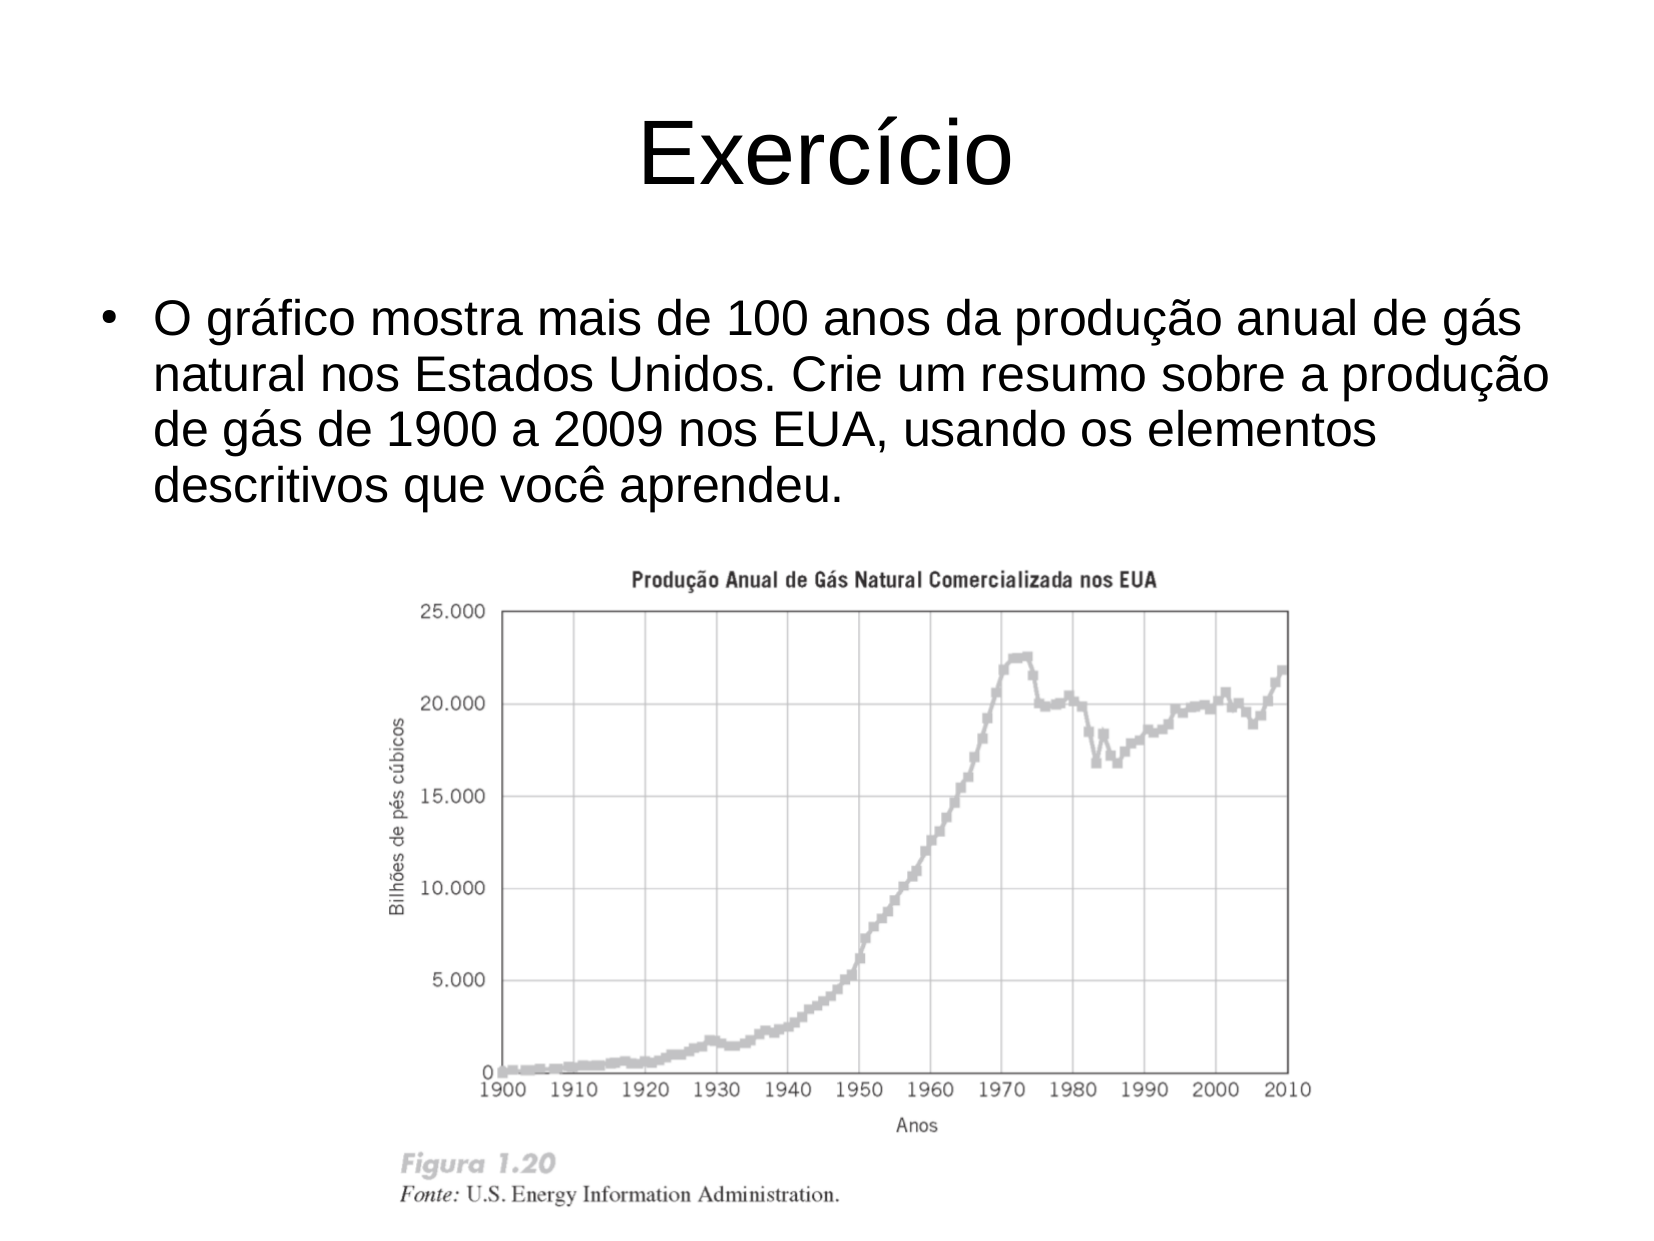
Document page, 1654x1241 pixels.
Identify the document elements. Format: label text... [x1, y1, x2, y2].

picture [368, 543, 1335, 1229]
list O gráfico mostra mais de 100 anos da produção anual de gás natural nos Estados Unidos. Crie um resumo sobre a produção de gás de 1900 a 2009 nos EUA, usando os elementos descritivos que você aprendeu. [82, 290, 1571, 1010]
title Exercício [82, 49, 1571, 257]
